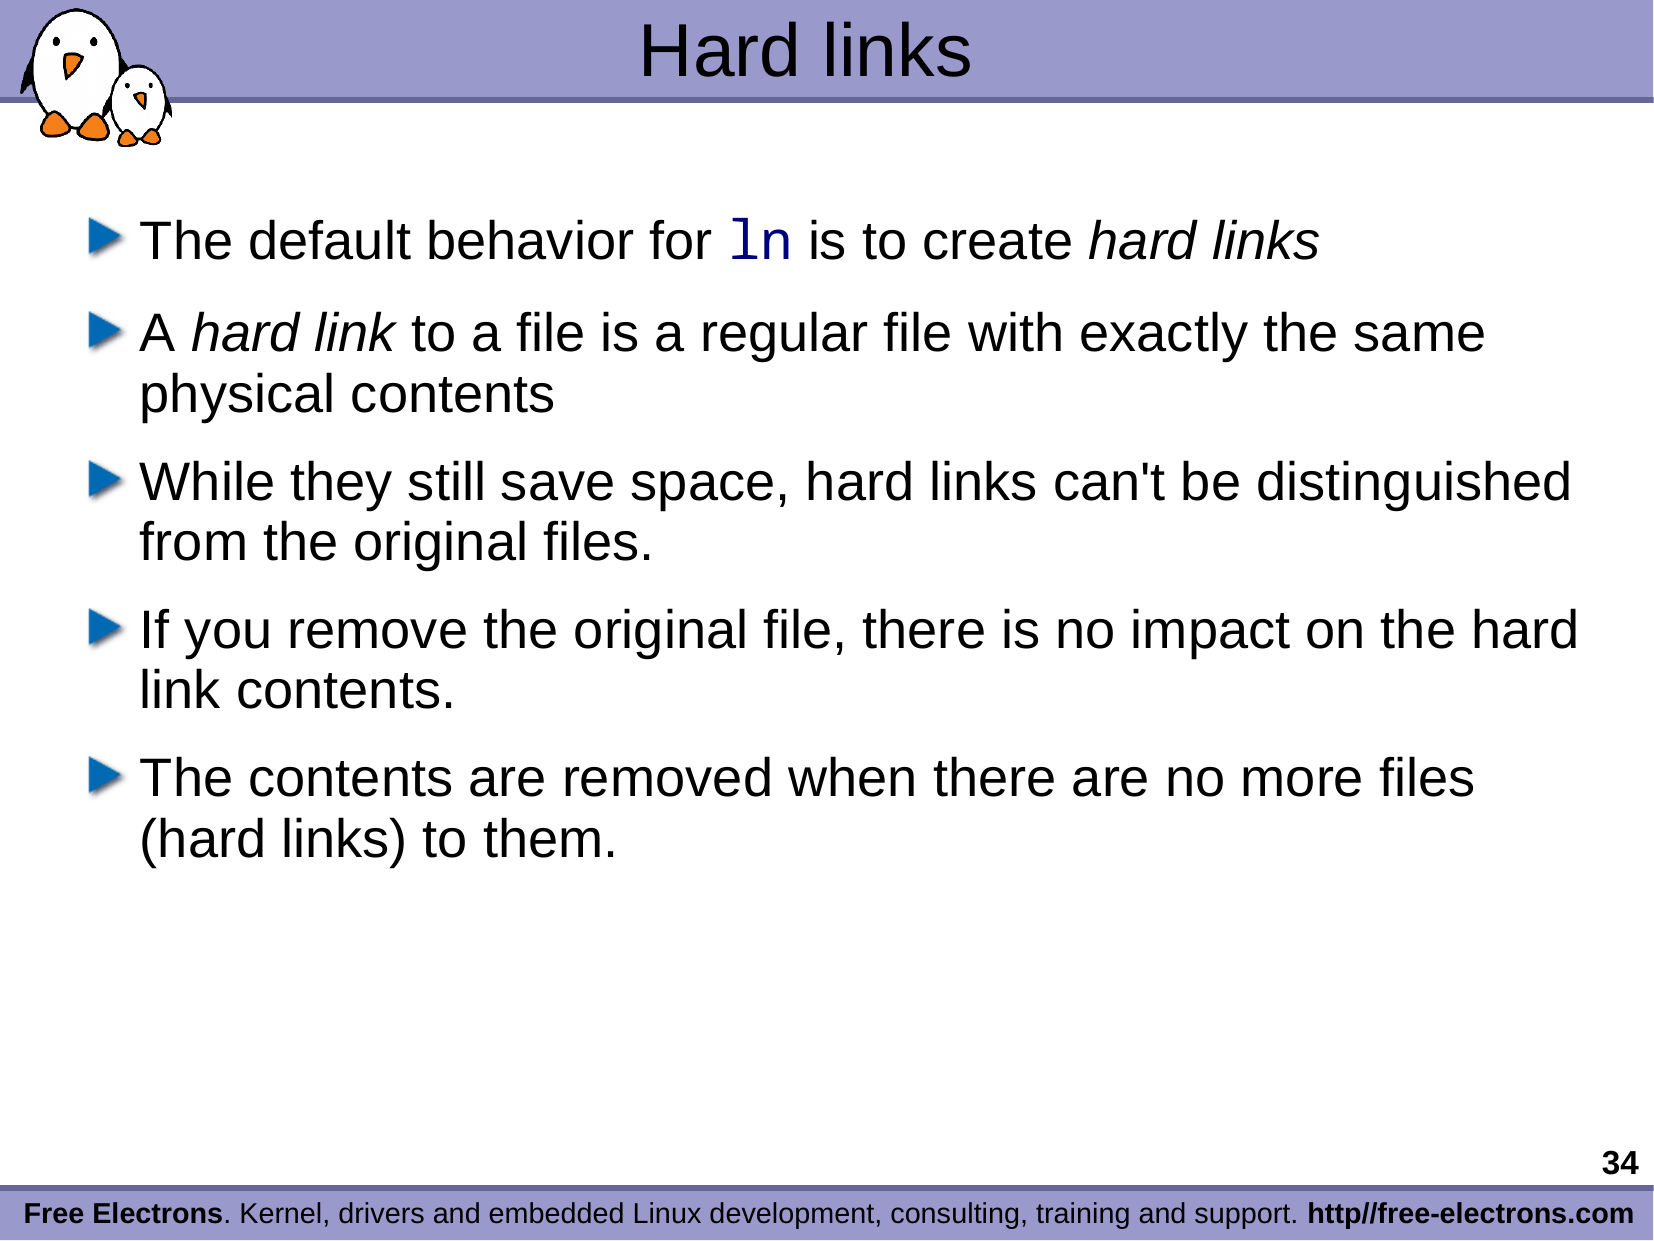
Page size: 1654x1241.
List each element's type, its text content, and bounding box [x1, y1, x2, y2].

list The default behavior for ln is to create hard links A hard link to a file is a regular file with exactly the same physical contents While they still save space, hard links can't be distinguished from the original files. If you remove the original file, there is no impact on the hard link contents. The contents are removed when there are no more files (hard links) to them. [68, 201, 1592, 1118]
title Hard links [60, 0, 1551, 101]
picture [20, 8, 172, 147]
